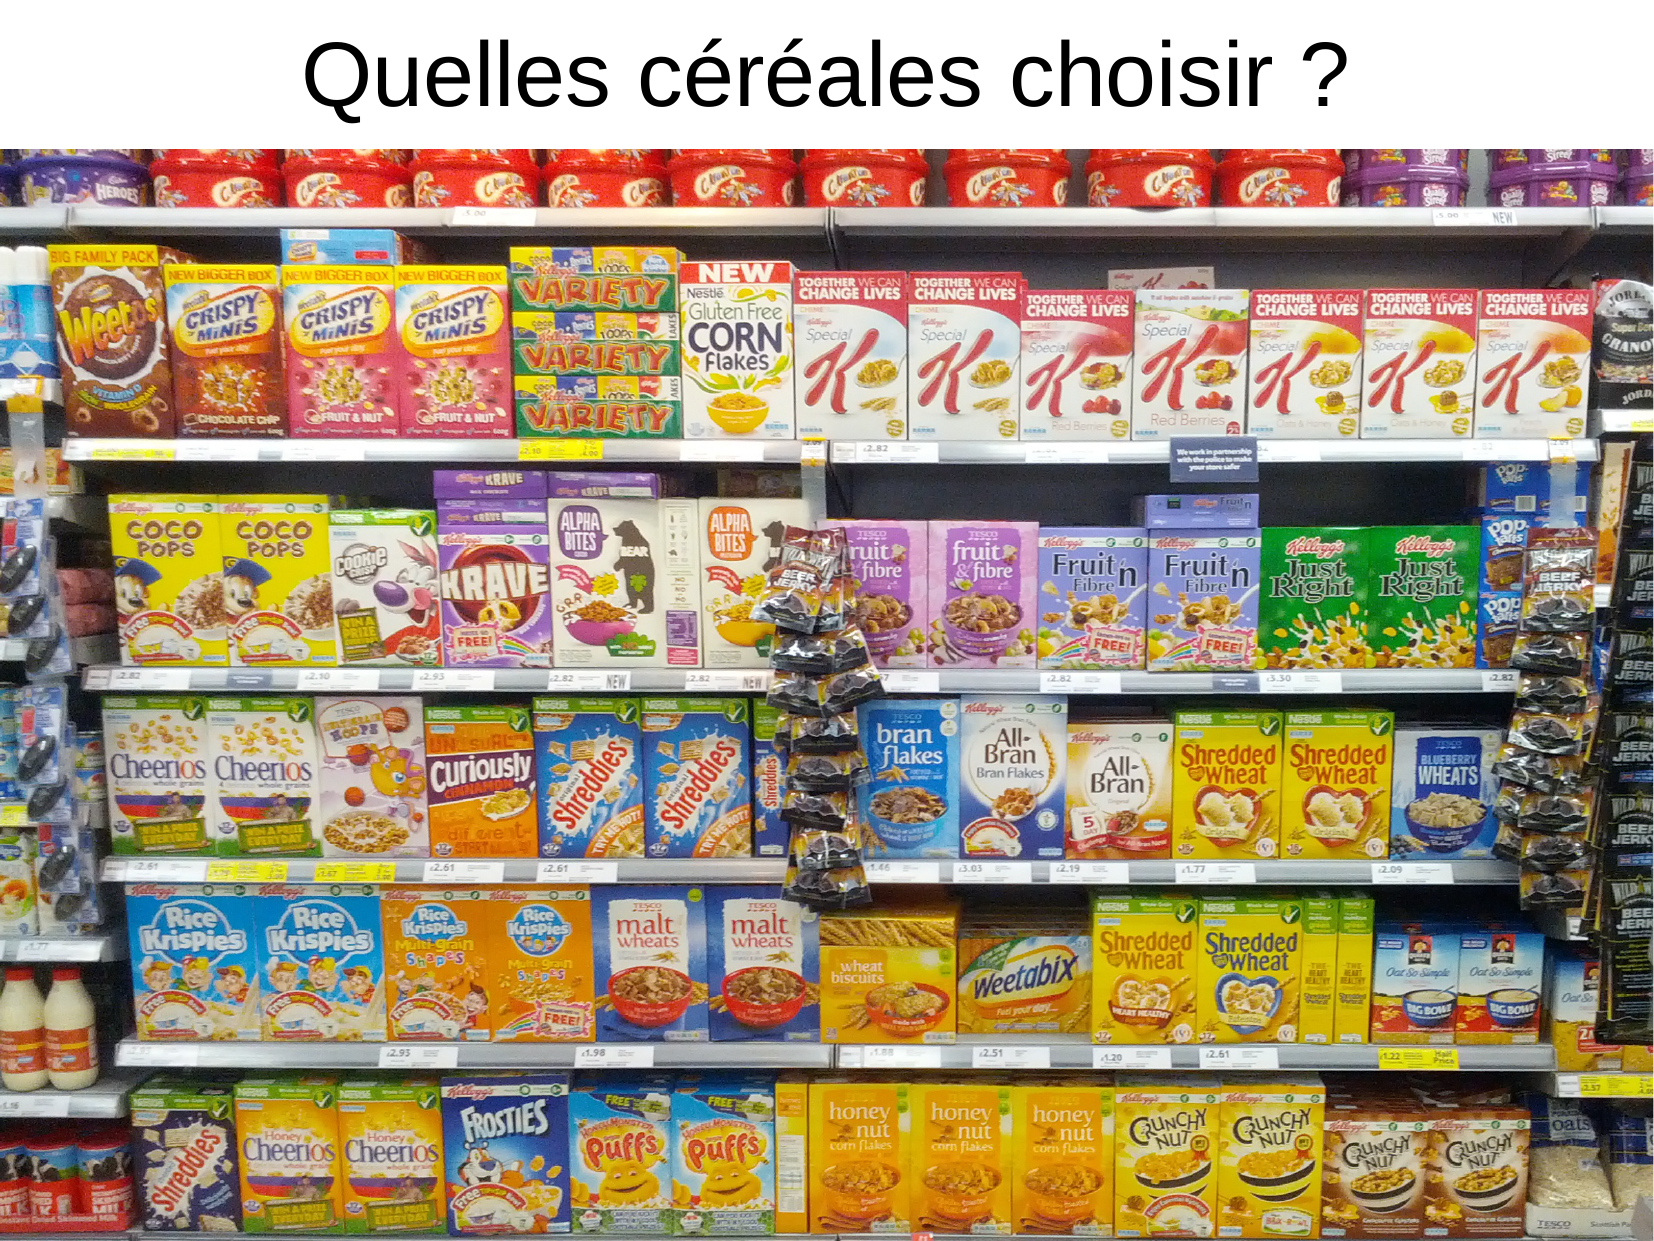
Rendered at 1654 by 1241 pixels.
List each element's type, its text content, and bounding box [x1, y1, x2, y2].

title Quelles céréales choisir ? [82, 0, 1571, 149]
picture [0, 149, 1654, 1241]
